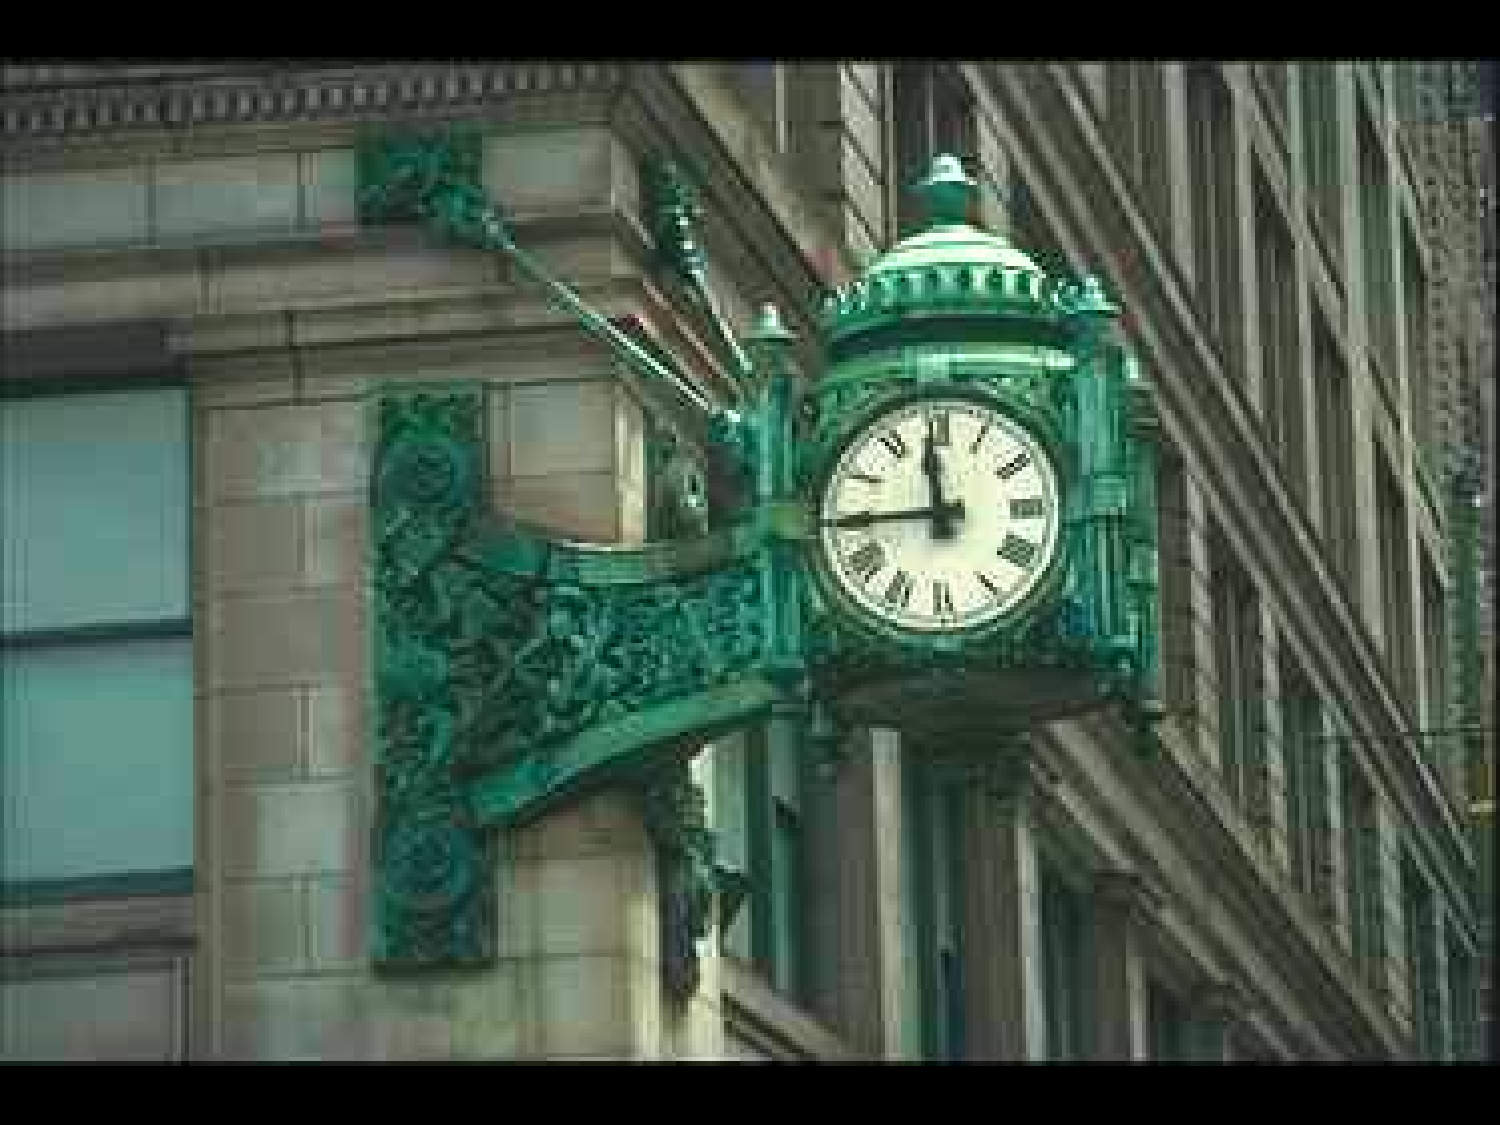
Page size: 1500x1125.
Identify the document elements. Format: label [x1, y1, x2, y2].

picture [0, 57, 1500, 1066]
